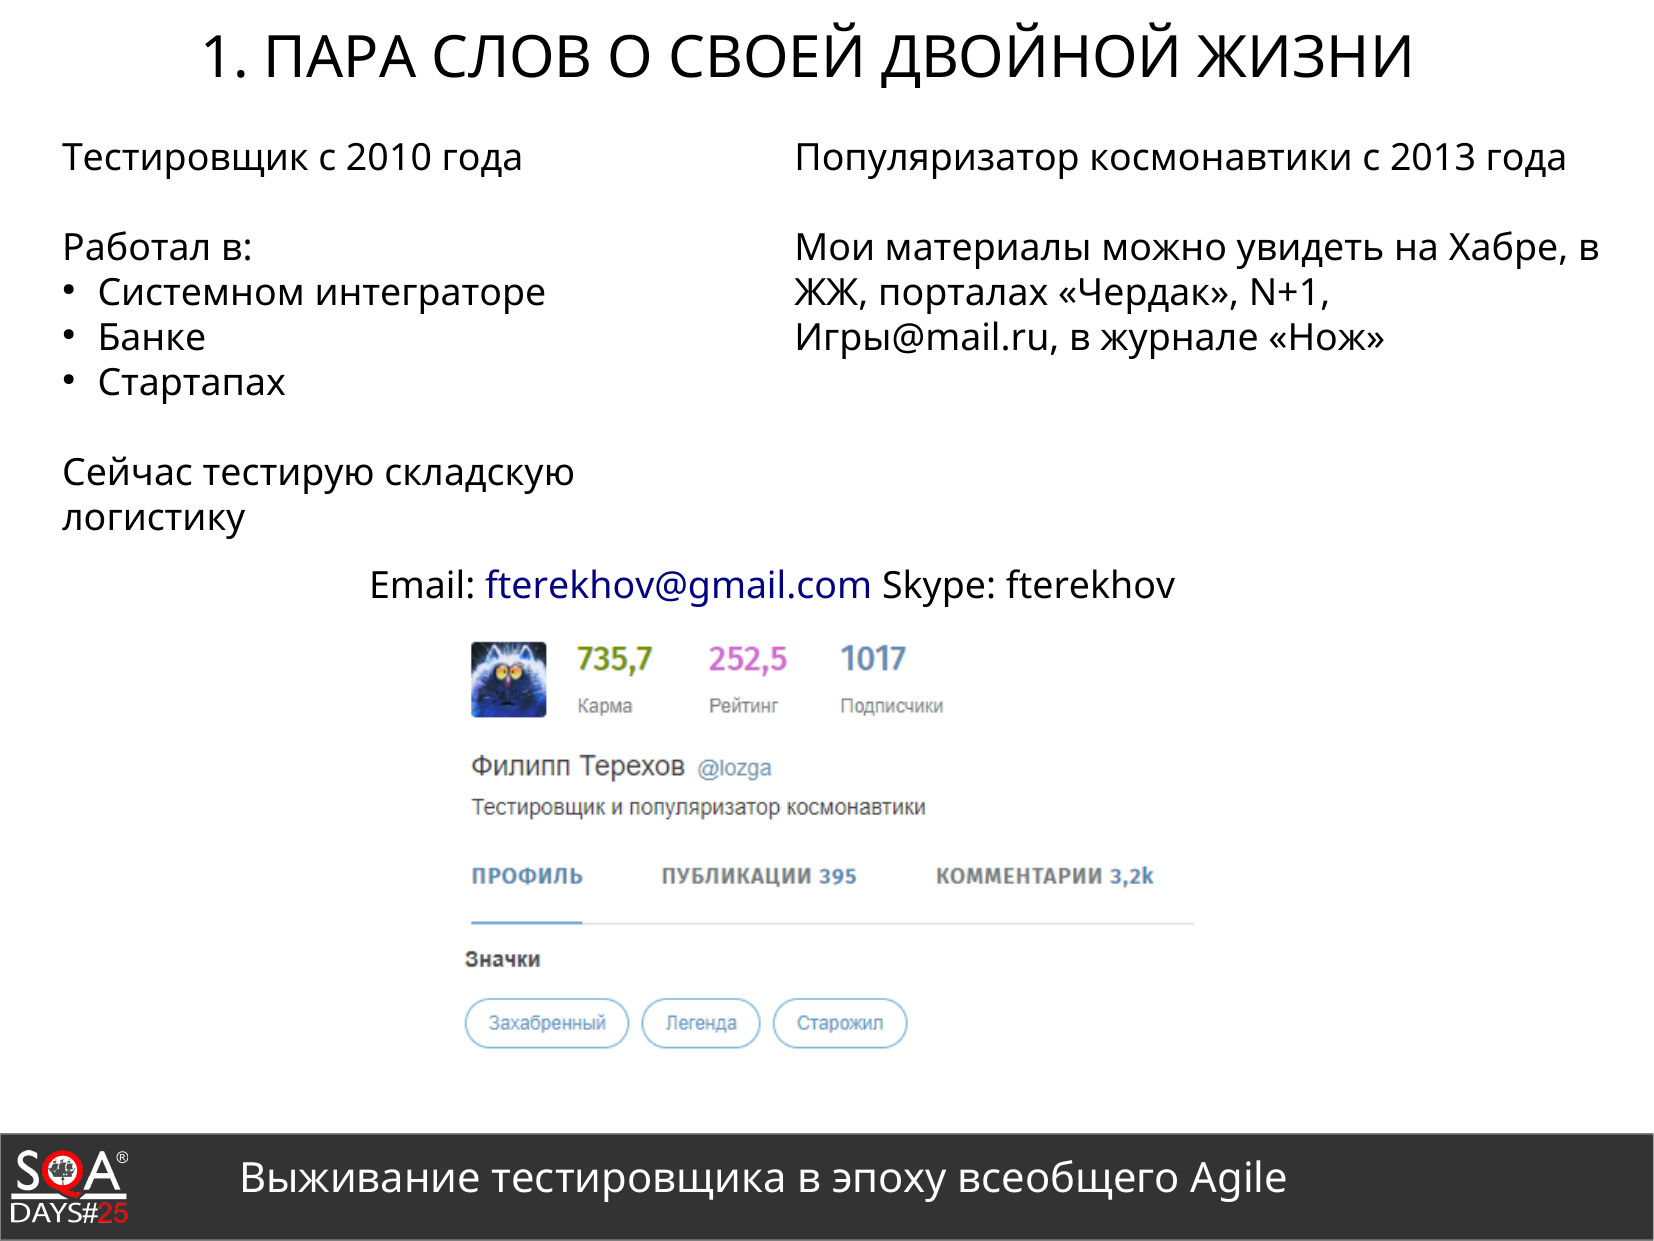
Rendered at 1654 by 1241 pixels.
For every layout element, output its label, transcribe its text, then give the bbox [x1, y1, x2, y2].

text_box 1. ПАРА СЛОВ О СВОЕЙ ДВОЙНОЙ ЖИЗНИ [185, 11, 1469, 97]
text_box Email: fterekhov@gmail.com Skype: fterekhov [354, 553, 1288, 615]
picture [11, 1150, 128, 1223]
text_box [0, 1133, 1654, 1241]
text_box Тестировщик с 2010 года Работал в: Системном интеграторе Банке Стартапах Сейчас тестирую складскую логистику [47, 125, 697, 591]
text_box Выживание тестировщика в эпоху всеобщего Agile [224, 1145, 1607, 1229]
text_box Популяризатор космонавтики с 2013 года Мои материалы можно увидеть на Хабре, в ЖЖ, порталах «Чердак», N+1, Игры@mail.ru, в журнале «Нож» [779, 125, 1619, 456]
picture [459, 625, 1194, 1055]
